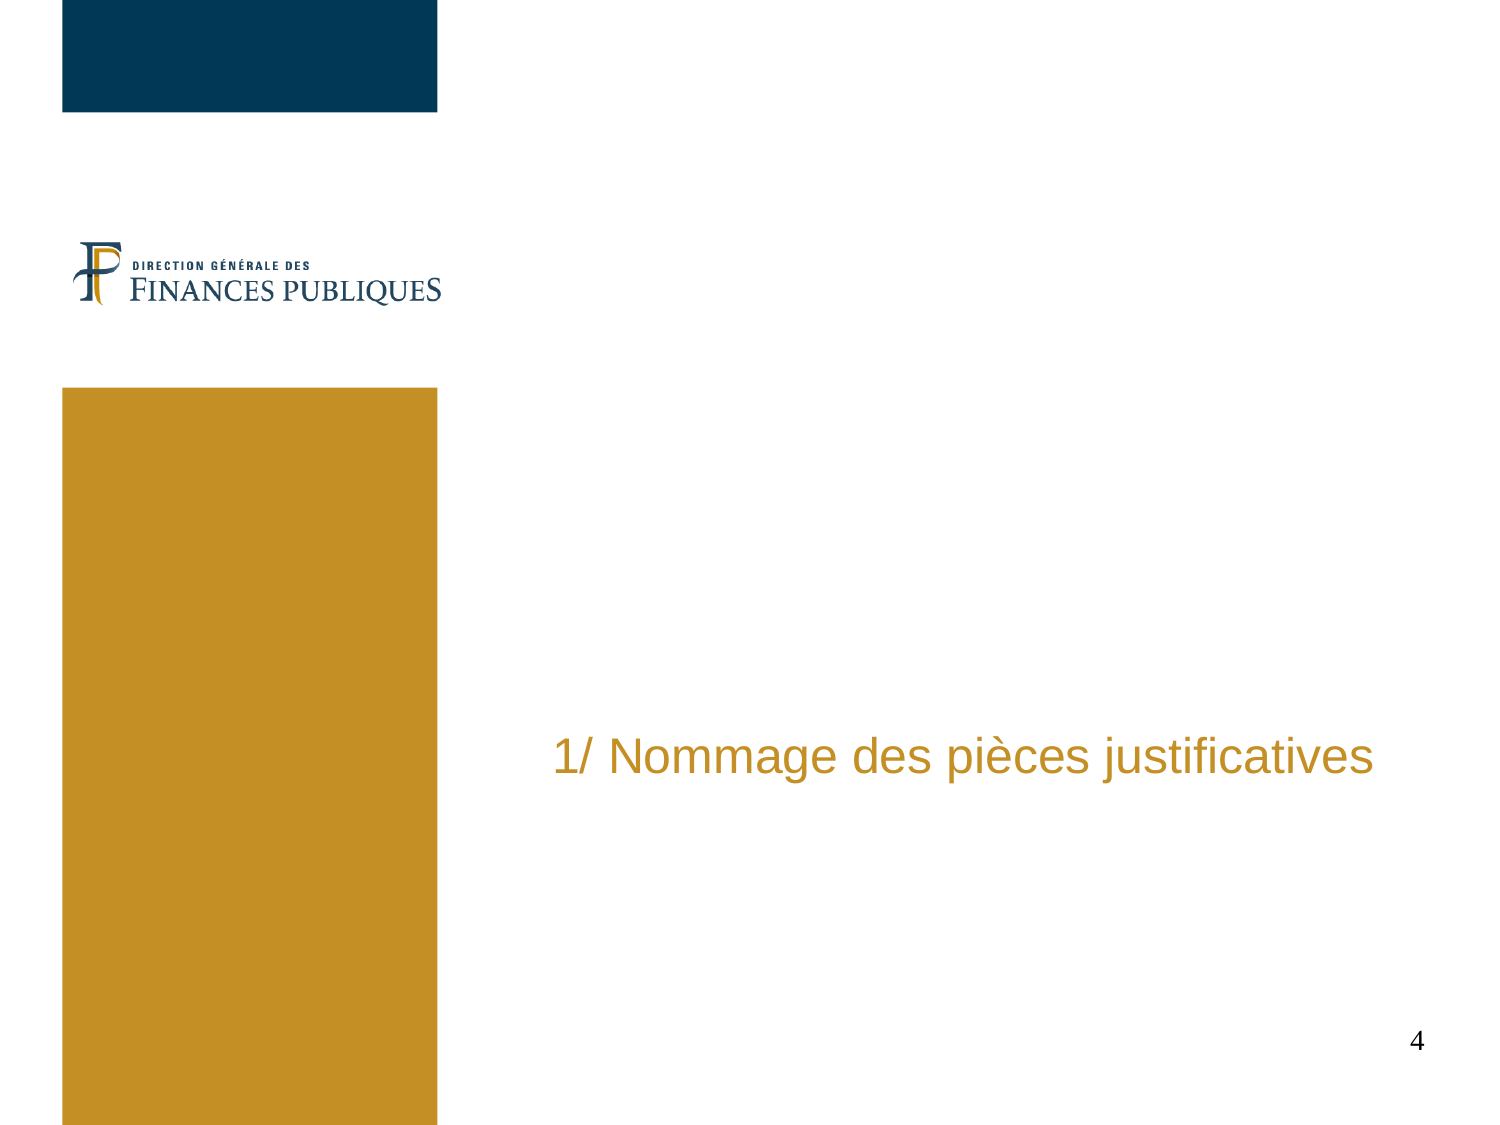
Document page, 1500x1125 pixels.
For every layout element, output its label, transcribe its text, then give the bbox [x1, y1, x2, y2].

title 1/ Nommage des pièces justificatives [537, 648, 1440, 865]
picture [50, 219, 463, 328]
